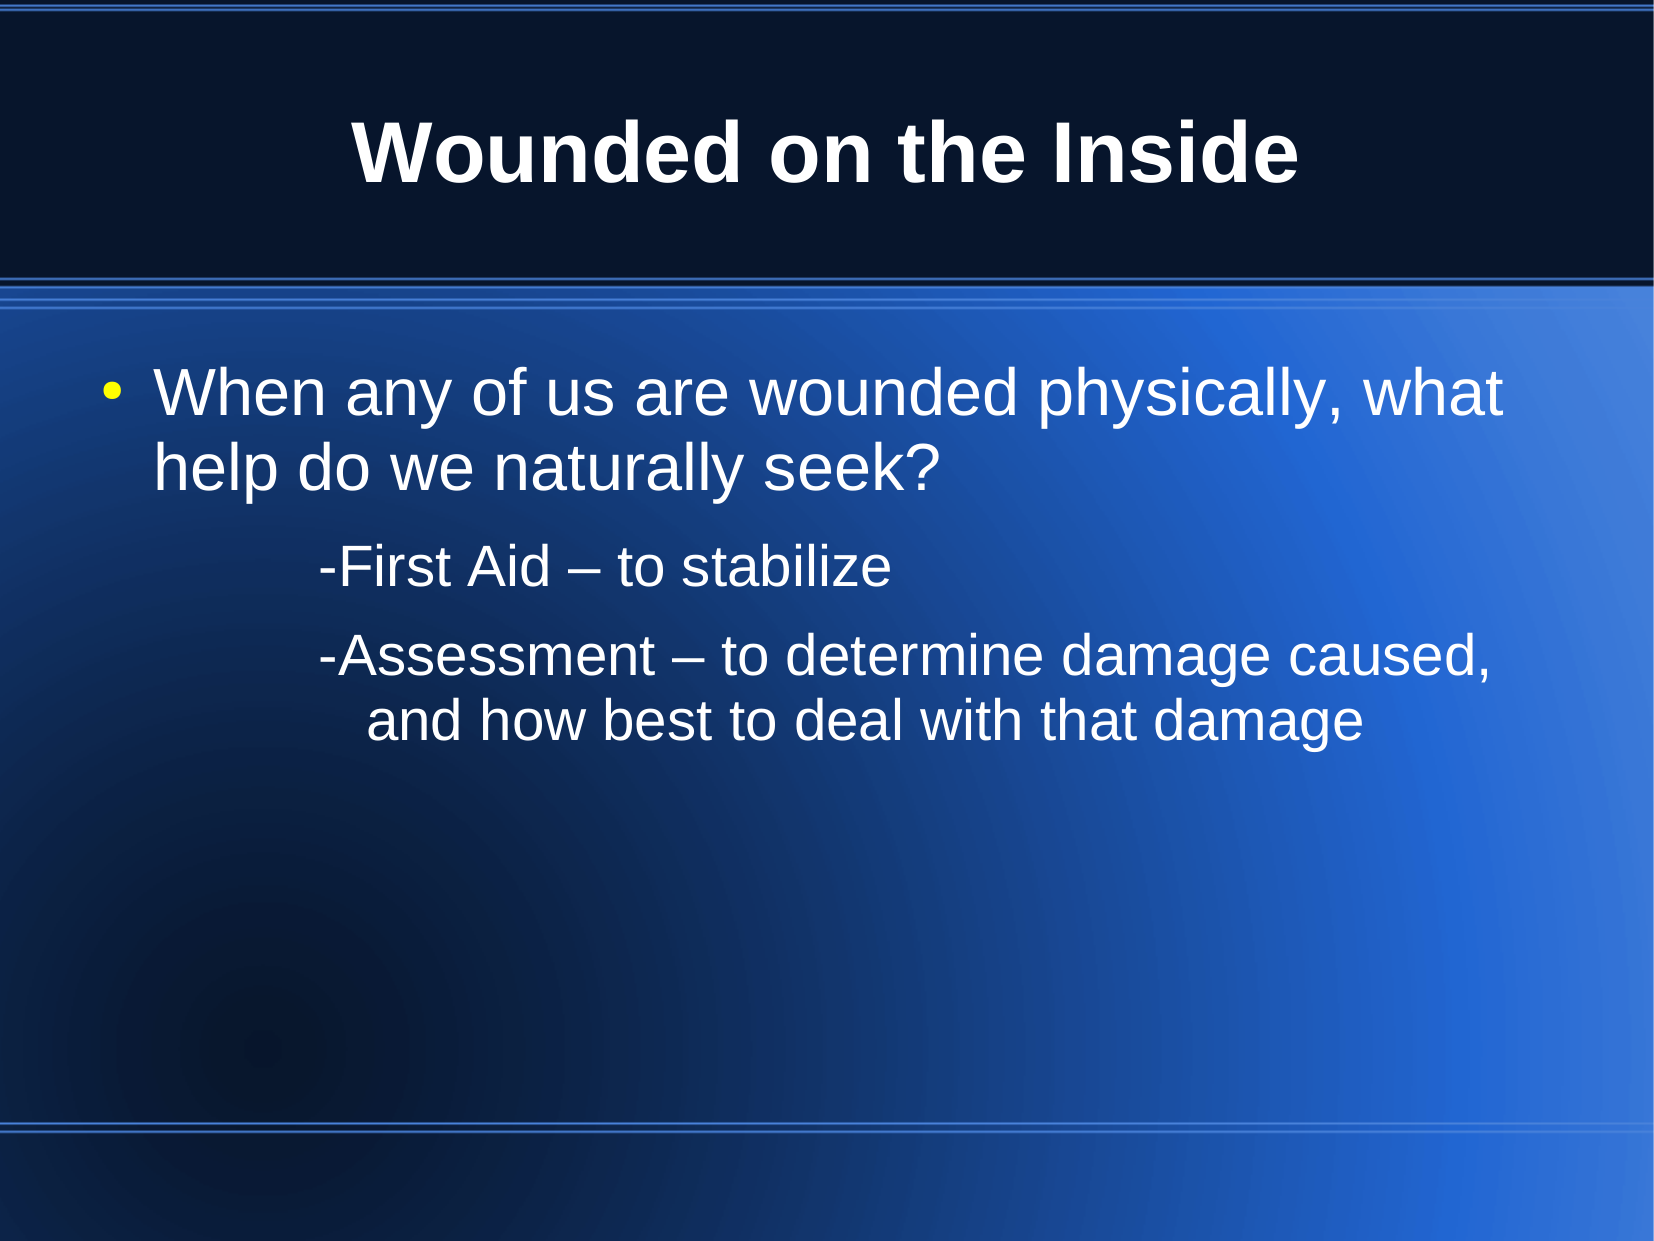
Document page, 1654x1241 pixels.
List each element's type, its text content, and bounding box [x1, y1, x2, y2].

picture [0, 0, 1654, 1241]
list When any of us are wounded physically, what help do we naturally seek? -First Aid – to stabilize -Assessment – to determine damage caused, and how best to deal with that damage [82, 355, 1571, 1058]
title Wounded on the Inside [82, 49, 1571, 257]
